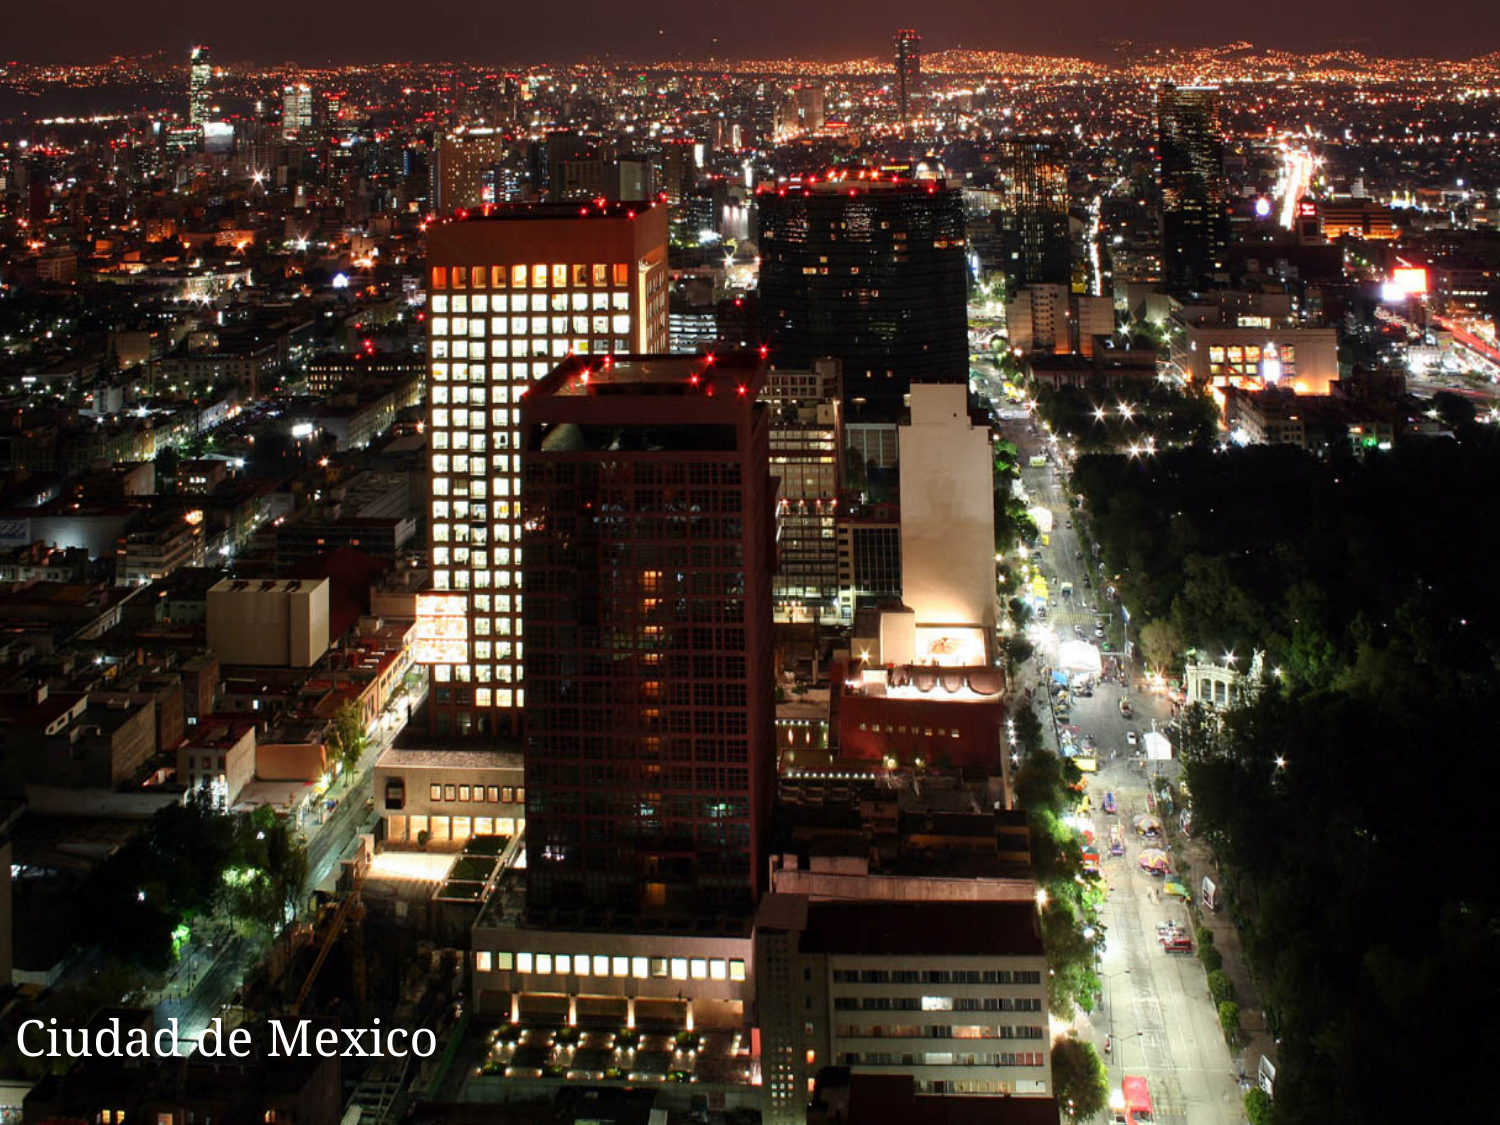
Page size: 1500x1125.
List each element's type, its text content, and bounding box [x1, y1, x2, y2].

text_box Ciudad de Mexico [0, 999, 556, 1075]
picture [0, 0, 1500, 1125]
